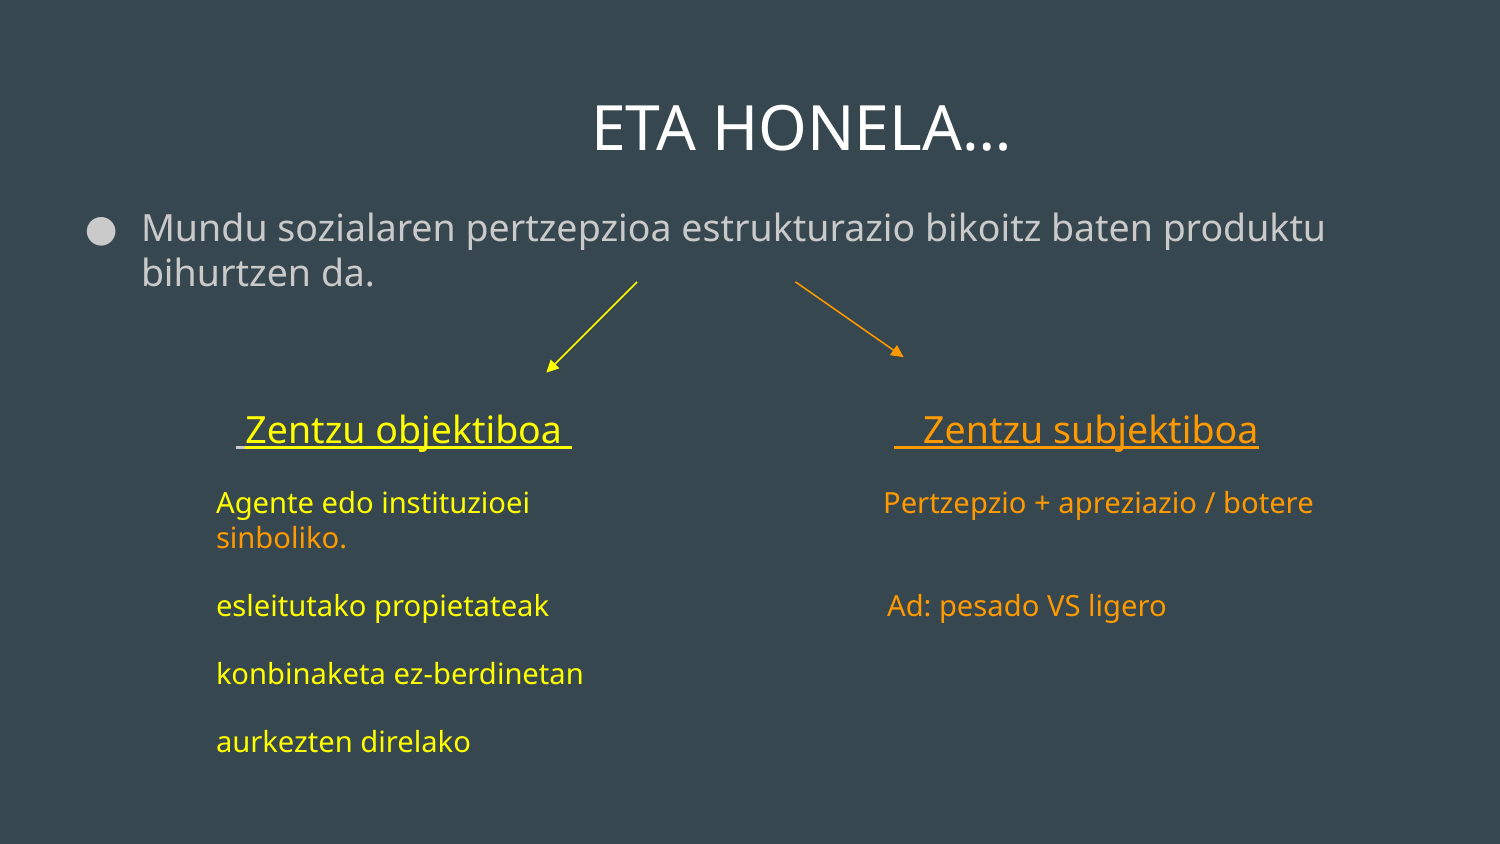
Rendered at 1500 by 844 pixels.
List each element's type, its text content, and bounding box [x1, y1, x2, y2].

title ETA HONELA… [51, 72, 1449, 167]
list Mundu sozialaren pertzepzioa estrukturazio bikoitz baten produktu bihurtzen da. Zentzu objektiboa Zentzu subjektiboa Agente edo instituzioei Pertzepzio + apreziazio / botere sinboliko. esleitutako propietateak Ad: pesado VS ligero konbinaketa ez-berdinetan aurkezten direlako [51, 189, 1449, 750]
